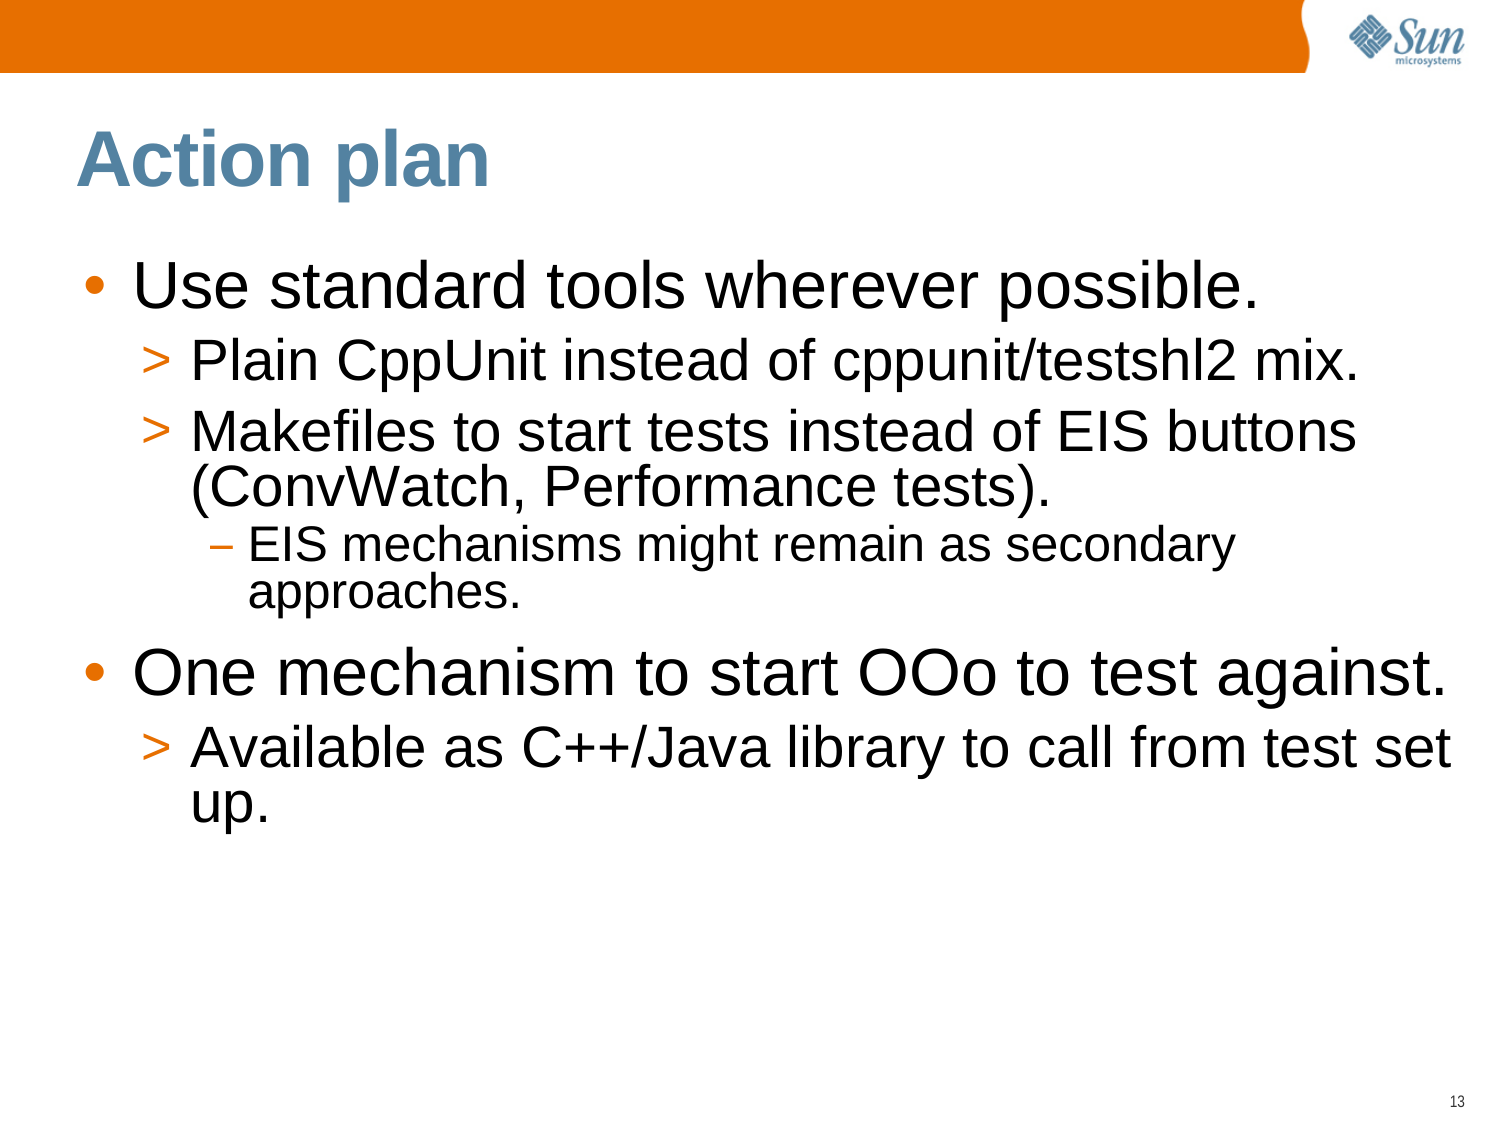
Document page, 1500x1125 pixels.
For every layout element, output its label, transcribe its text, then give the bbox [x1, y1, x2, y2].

title Action plan [75, 123, 1437, 227]
list Use standard tools wherever possible. Plain CppUnit instead of cppunit/testshl2 mix. Makefiles to start tests instead of EIS buttons (ConvWatch, Performance tests). EIS mechanisms might remain as secondary approaches. One mechanism to start OOo to test against. Available as C++/Java library to call from test set up. [64, 258, 1455, 1062]
picture [0, 0, 1500, 73]
